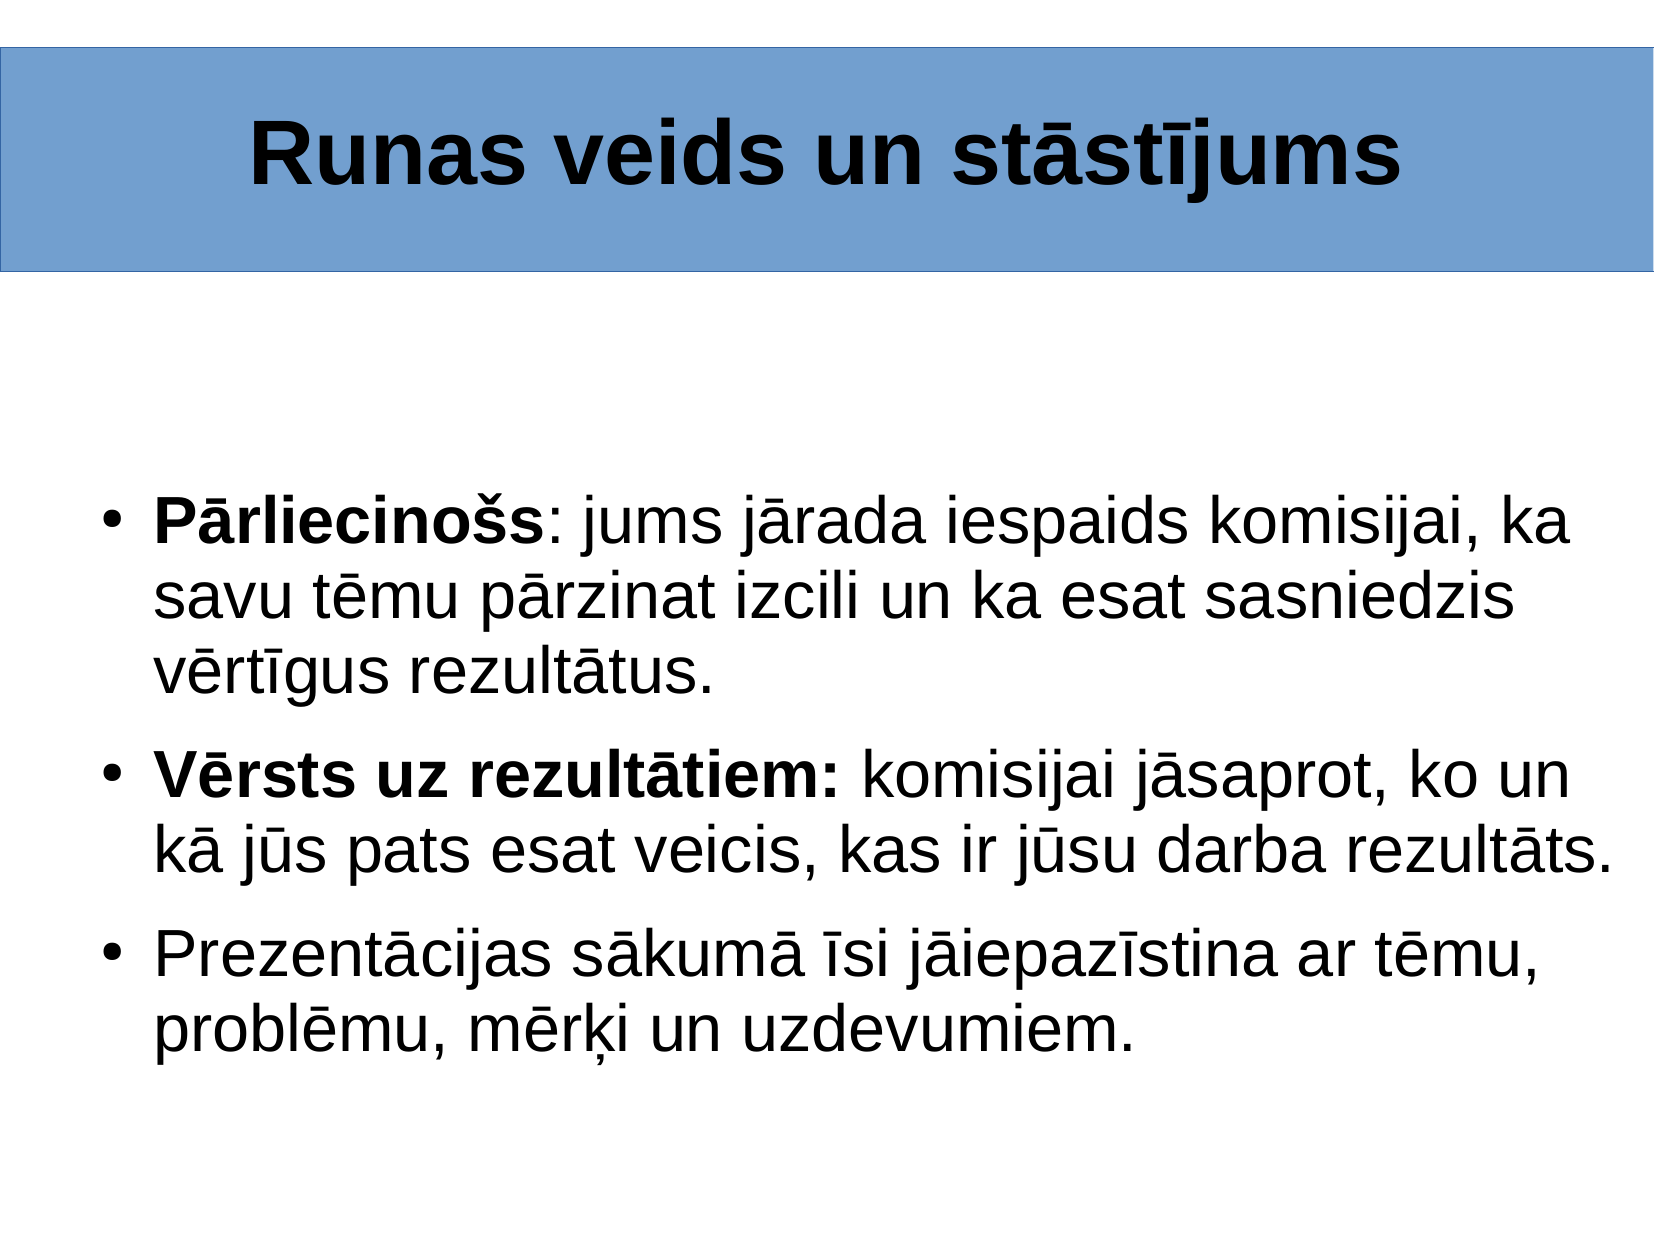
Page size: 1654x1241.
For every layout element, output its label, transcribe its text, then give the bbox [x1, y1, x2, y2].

text_box [0, 47, 1654, 272]
list Pārliecinošs: jums jārada iespaids komisijai, ka savu tēmu pārzinat izcili un ka esat sasniedzis vērtīgus rezultātus. Vērsts uz rezultātiem: komisijai jāsaprot, ko un kā jūs pats esat veicis, kas ir jūsu darba rezultāts. Prezentācijas sākumā īsi jāiepazīstina ar tēmu, problēmu, mērķi un uzdevumiem. [82, 378, 1619, 1099]
title Runas veids un stāstījums [82, 49, 1571, 257]
